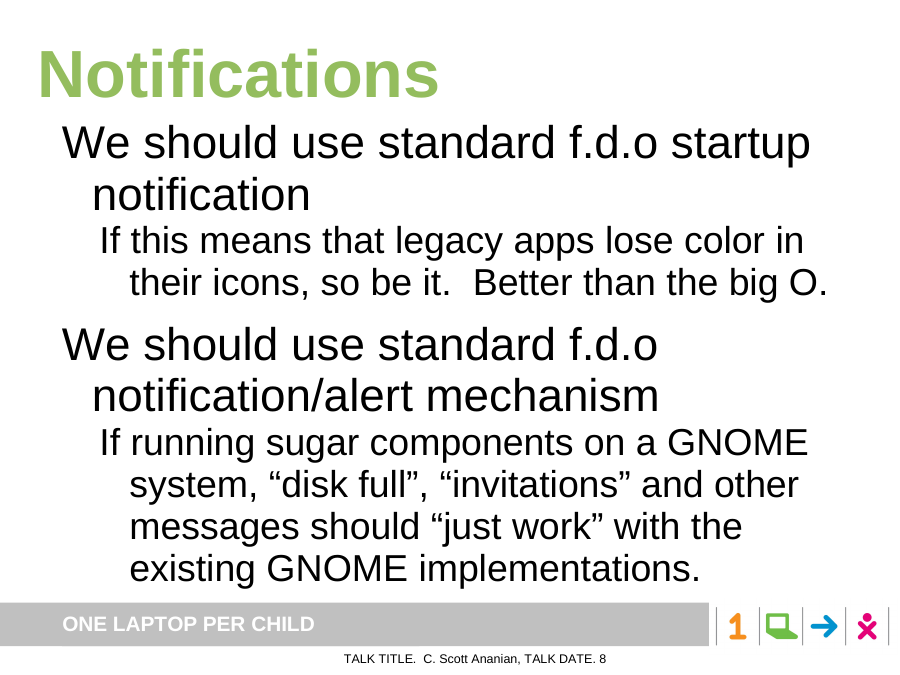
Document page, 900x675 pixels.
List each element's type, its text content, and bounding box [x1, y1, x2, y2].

picture [844, 598, 898, 655]
title Notifications [37, 37, 856, 211]
list We should use standard f.d.o startup notification If this means that legacy apps lose color in their icons, so be it. Better than the big O. We should use standard f.d.o notification/alert mechanism If running sugar components on a GNOME system, “disk full”, “invitations” and other messages should “just work” with the existing GNOME implementations. [61, 117, 844, 675]
